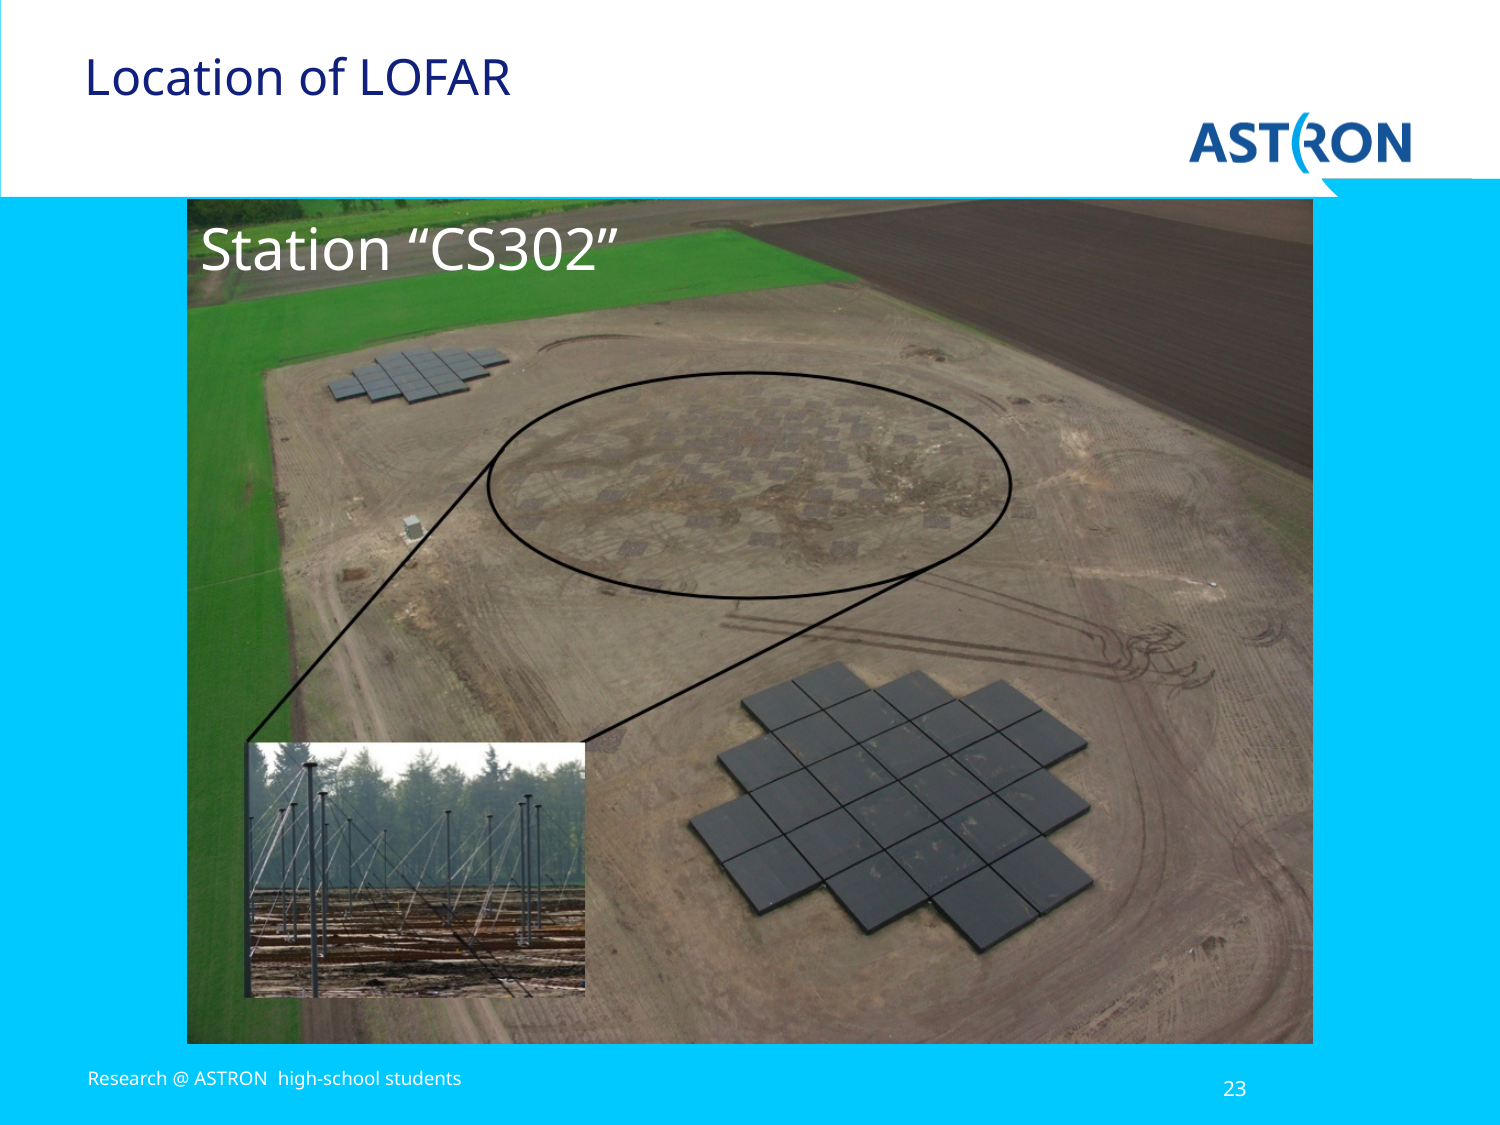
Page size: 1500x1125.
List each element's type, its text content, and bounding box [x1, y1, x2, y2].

picture [188, 200, 1312, 1043]
text_box Station “CS302” [199, 212, 1205, 363]
text_box <number> [1208, 1062, 1409, 1125]
text_box Location of LOFAR [69, 37, 1075, 188]
picture [0, 0, 1500, 196]
text_box Research @ ASTRON high-school students [87, 1062, 1055, 1125]
